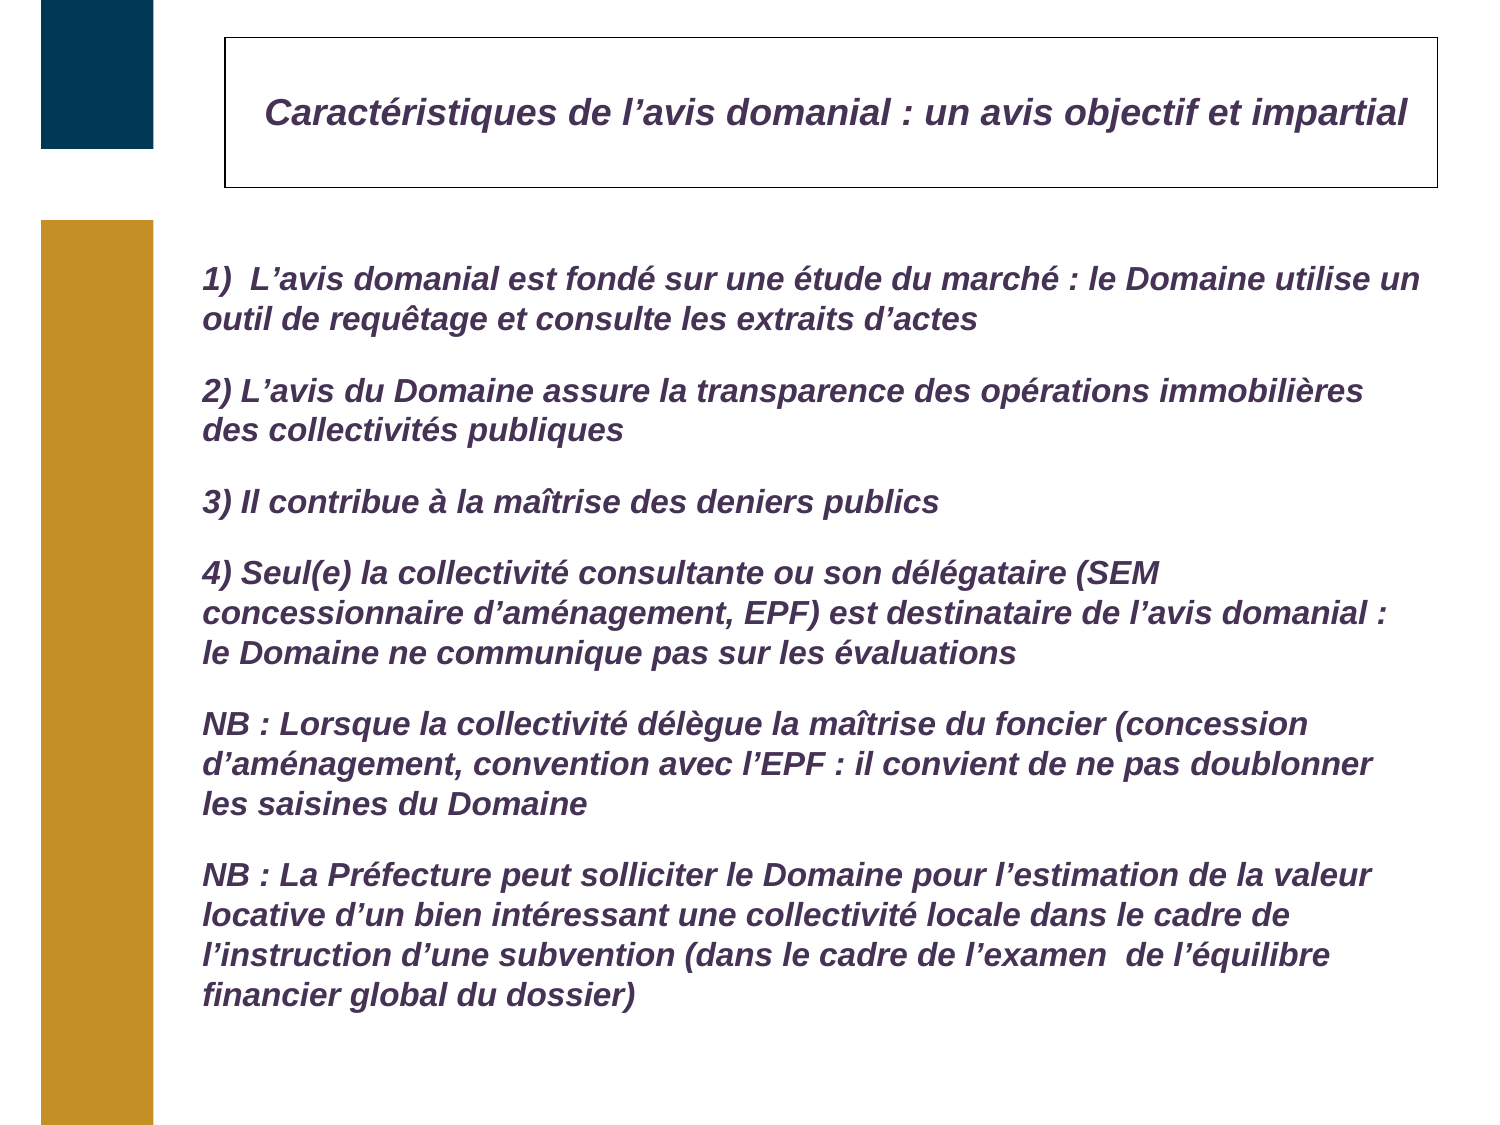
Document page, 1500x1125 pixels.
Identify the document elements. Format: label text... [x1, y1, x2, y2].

text_box 1) L’avis domanial est fondé sur une étude du marché : le Domaine utilise un outil de requêtage et consulte les extraits d’actes 2) L’avis du Domaine assure la transparence des opérations immobilières des collectivités publiques 3) Il contribue à la maîtrise des deniers publics 4) Seul(e) la collectivité consultante ou son délégataire (SEM concessionnaire d’aménagement, EPF) est destinataire de l’avis domanial : le Domaine ne communique pas sur les évaluations NB : Lorsque la collectivité délègue la maîtrise du foncier (concession d’aménagement, convention avec l’EPF : il convient de ne pas doublonner les saisines du Domaine NB : La Préfecture peut solliciter le Domaine pour l’estimation de la valeur locative d’un bien intéressant une collectivité locale dans le cadre de l’instruction d’une subvention (dans le cadre de l’examen de l’équilibre financier global du dossier) [187, 249, 1438, 1092]
text_box Caractéristiques de l’avis domanial : un avis objectif et impartial [225, 37, 1438, 188]
